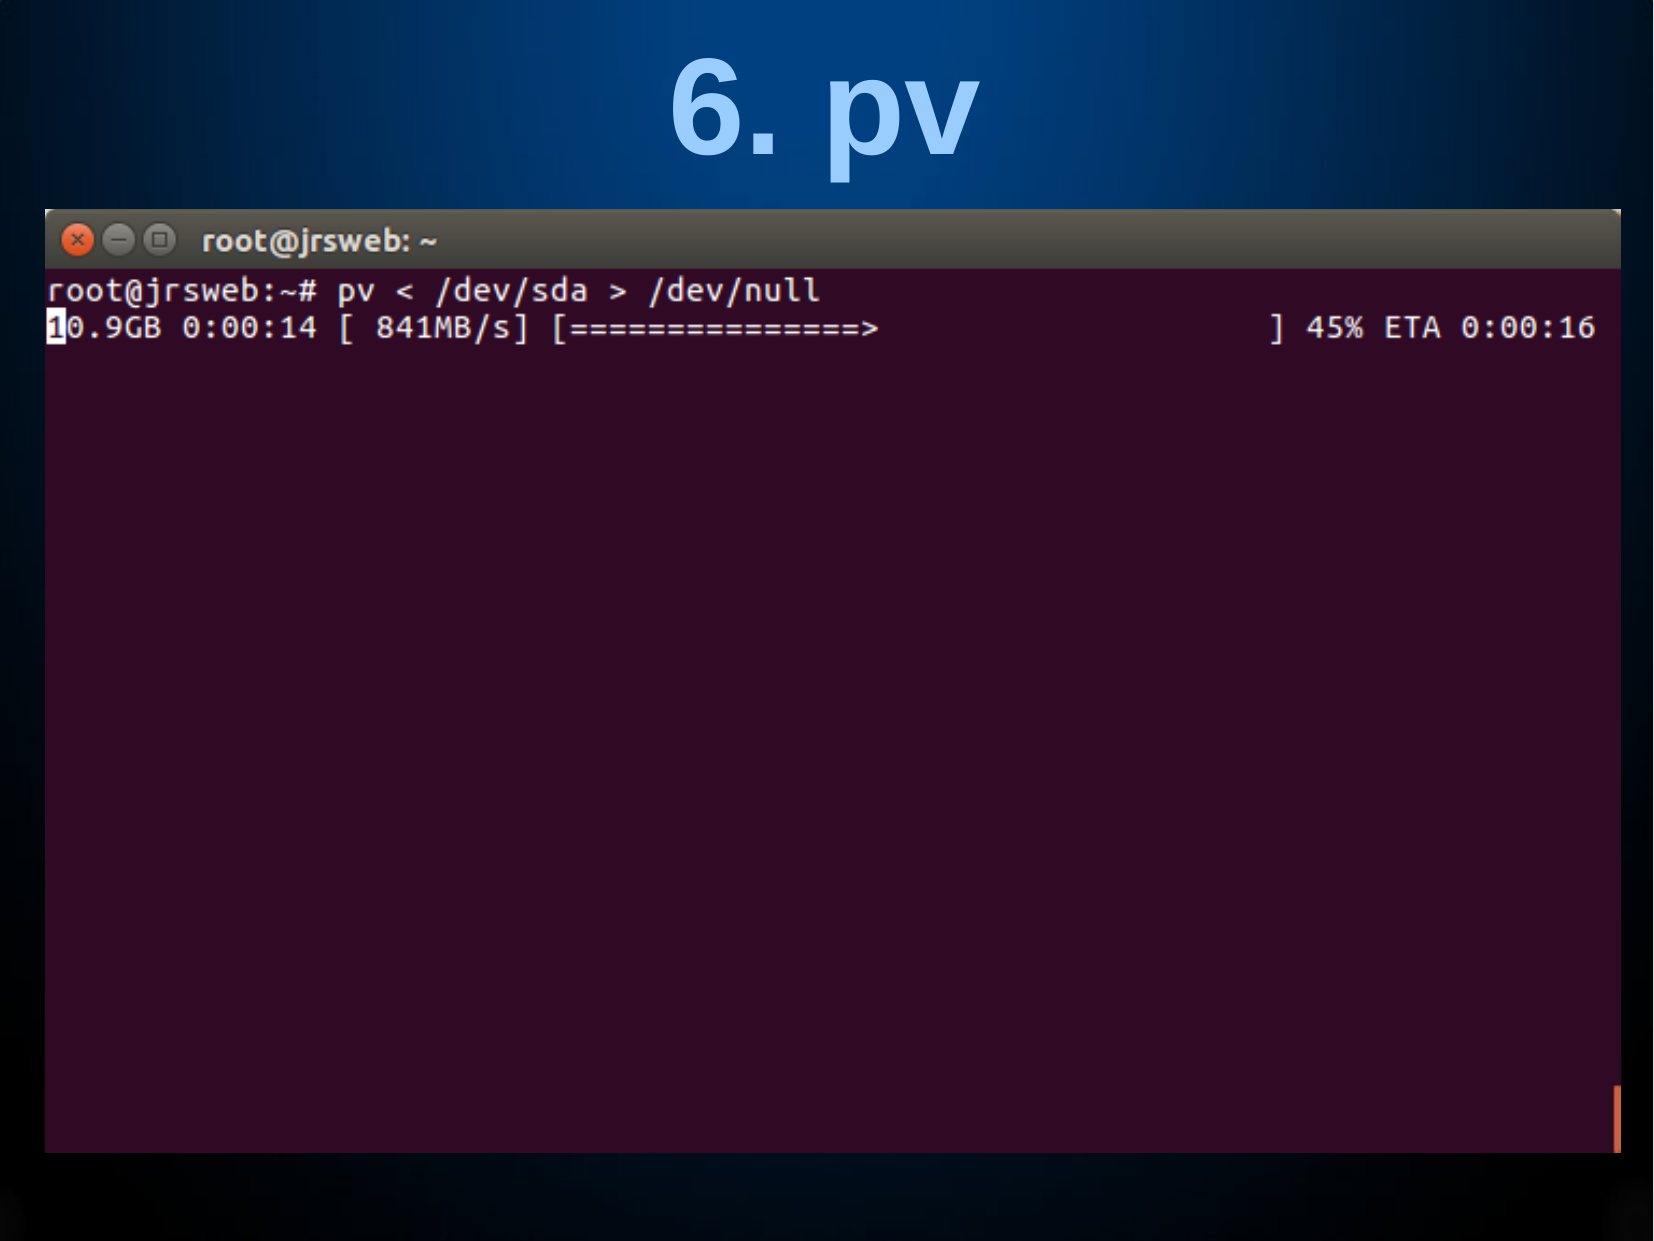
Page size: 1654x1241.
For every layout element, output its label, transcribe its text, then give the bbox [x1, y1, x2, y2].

picture [0, 0, 1654, 1241]
title 6. pv [0, 2, 1651, 211]
